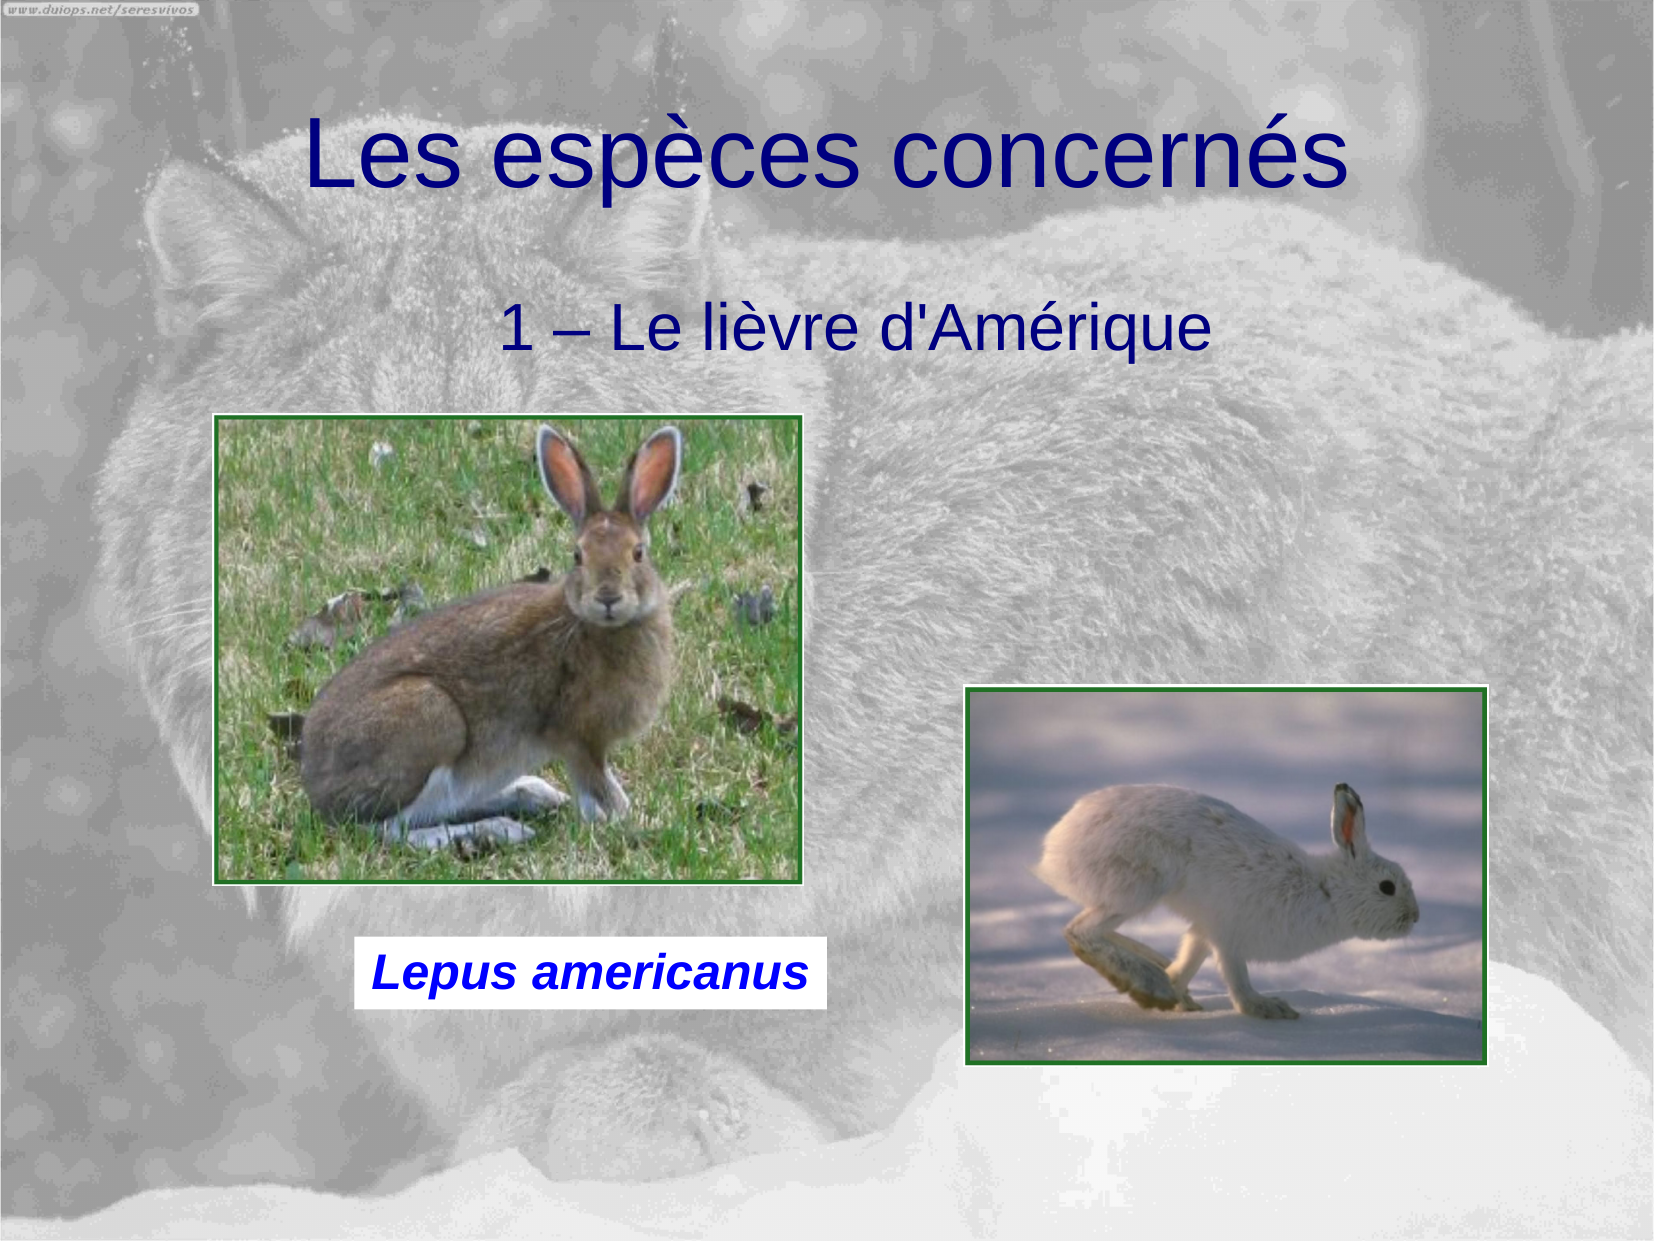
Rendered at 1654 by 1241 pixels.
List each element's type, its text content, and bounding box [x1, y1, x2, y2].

title Les espèces concernés [82, 49, 1571, 257]
text_box Lepus americanus [354, 936, 827, 1010]
list 1 – Le lièvre d'Amérique [82, 290, 1560, 1010]
picture [0, 0, 1654, 1241]
